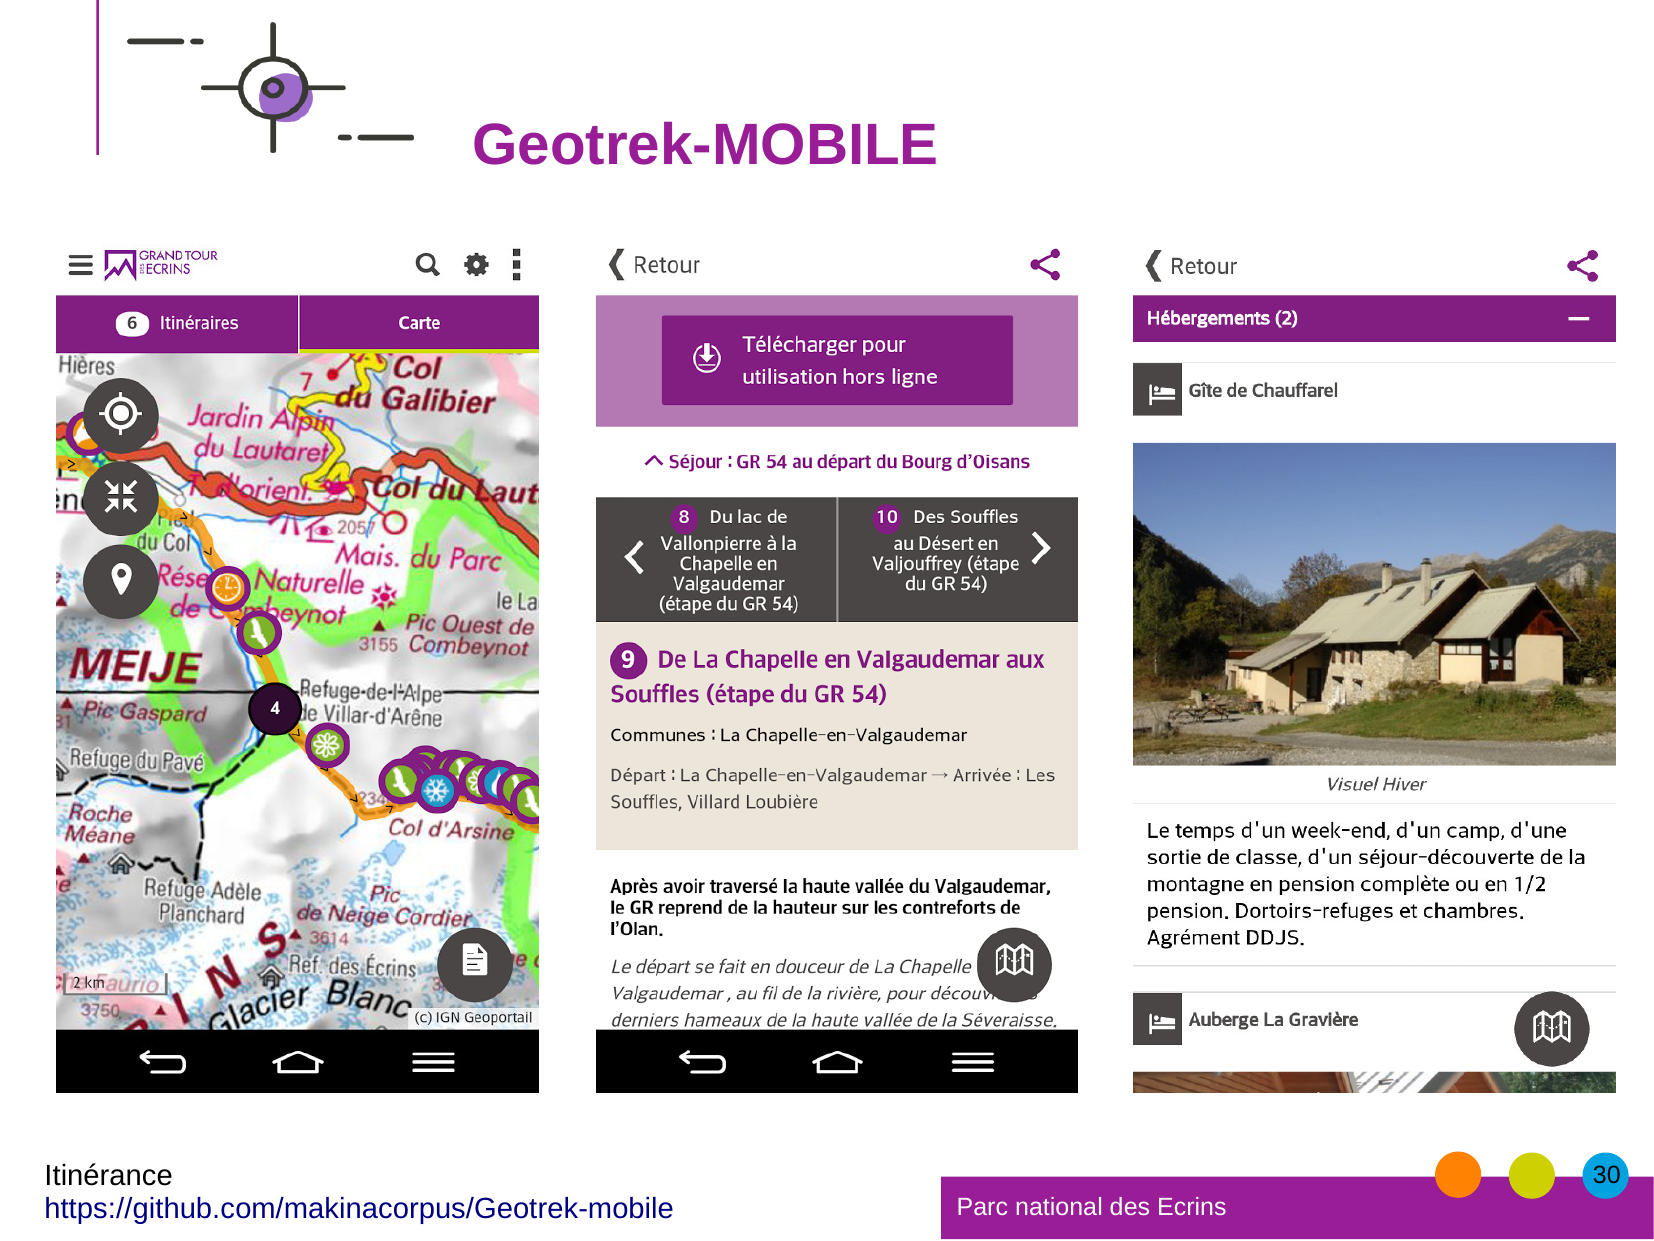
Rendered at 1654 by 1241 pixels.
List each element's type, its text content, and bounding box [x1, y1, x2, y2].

title Geotrek-MOBILE [472, 29, 1241, 178]
picture [56, 236, 539, 1093]
text_box Itinérance https://github.com/makinacorpus/Geotrek-mobile [29, 1151, 698, 1232]
picture [127, 22, 414, 153]
picture [596, 236, 1078, 1093]
picture [1133, 236, 1616, 1093]
